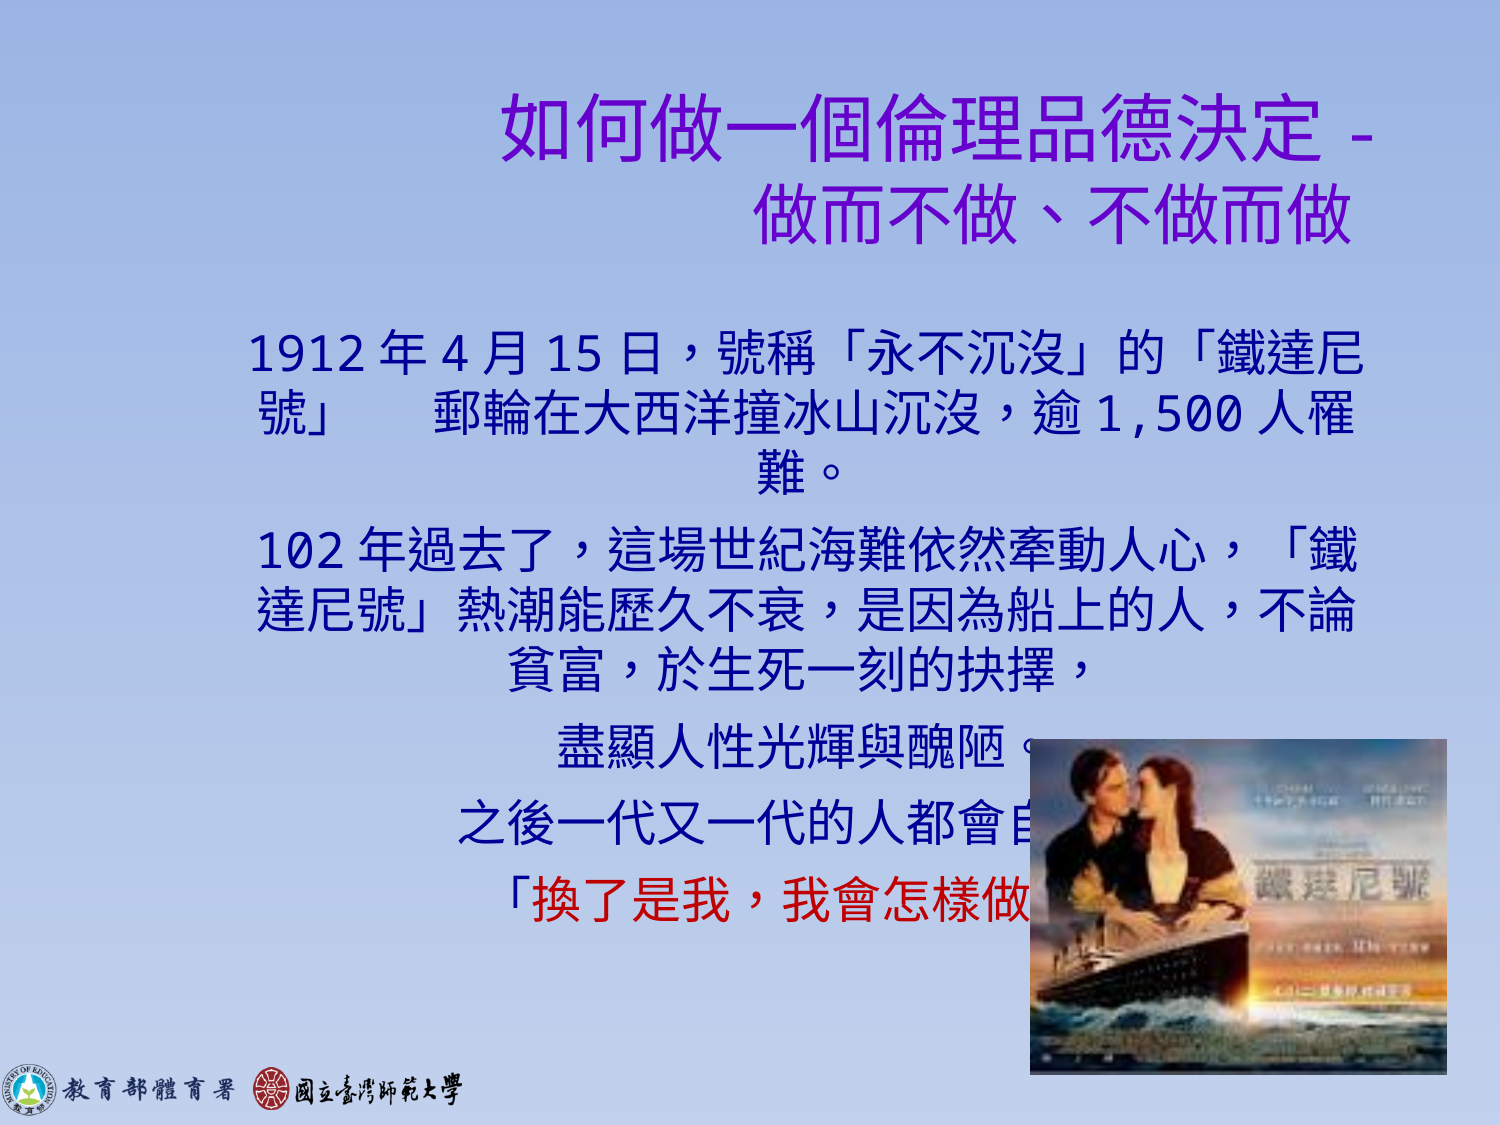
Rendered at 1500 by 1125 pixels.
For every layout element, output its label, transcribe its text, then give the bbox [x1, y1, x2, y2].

subtitle 1912年4月15日，號稱「永不沉沒」的「鐵達尼號」 郵輪在大西洋撞冰山沉沒，逾1,500人罹難。 102年過去了，這場世紀海難依然牽動人心，「鐵達尼號」熱潮能歷久不衰，是因為船上的人，不論貧富，於生死一刻的抉擇， 盡顯人性光輝與醜陋。 之後一代又一代的人都會自問， 「換了是我，我會怎樣做？」 [218, 314, 1391, 658]
title 如何做一個倫理品德決定- 做而不做、不做而做 [147, 42, 1423, 284]
picture [1030, 739, 1447, 1075]
